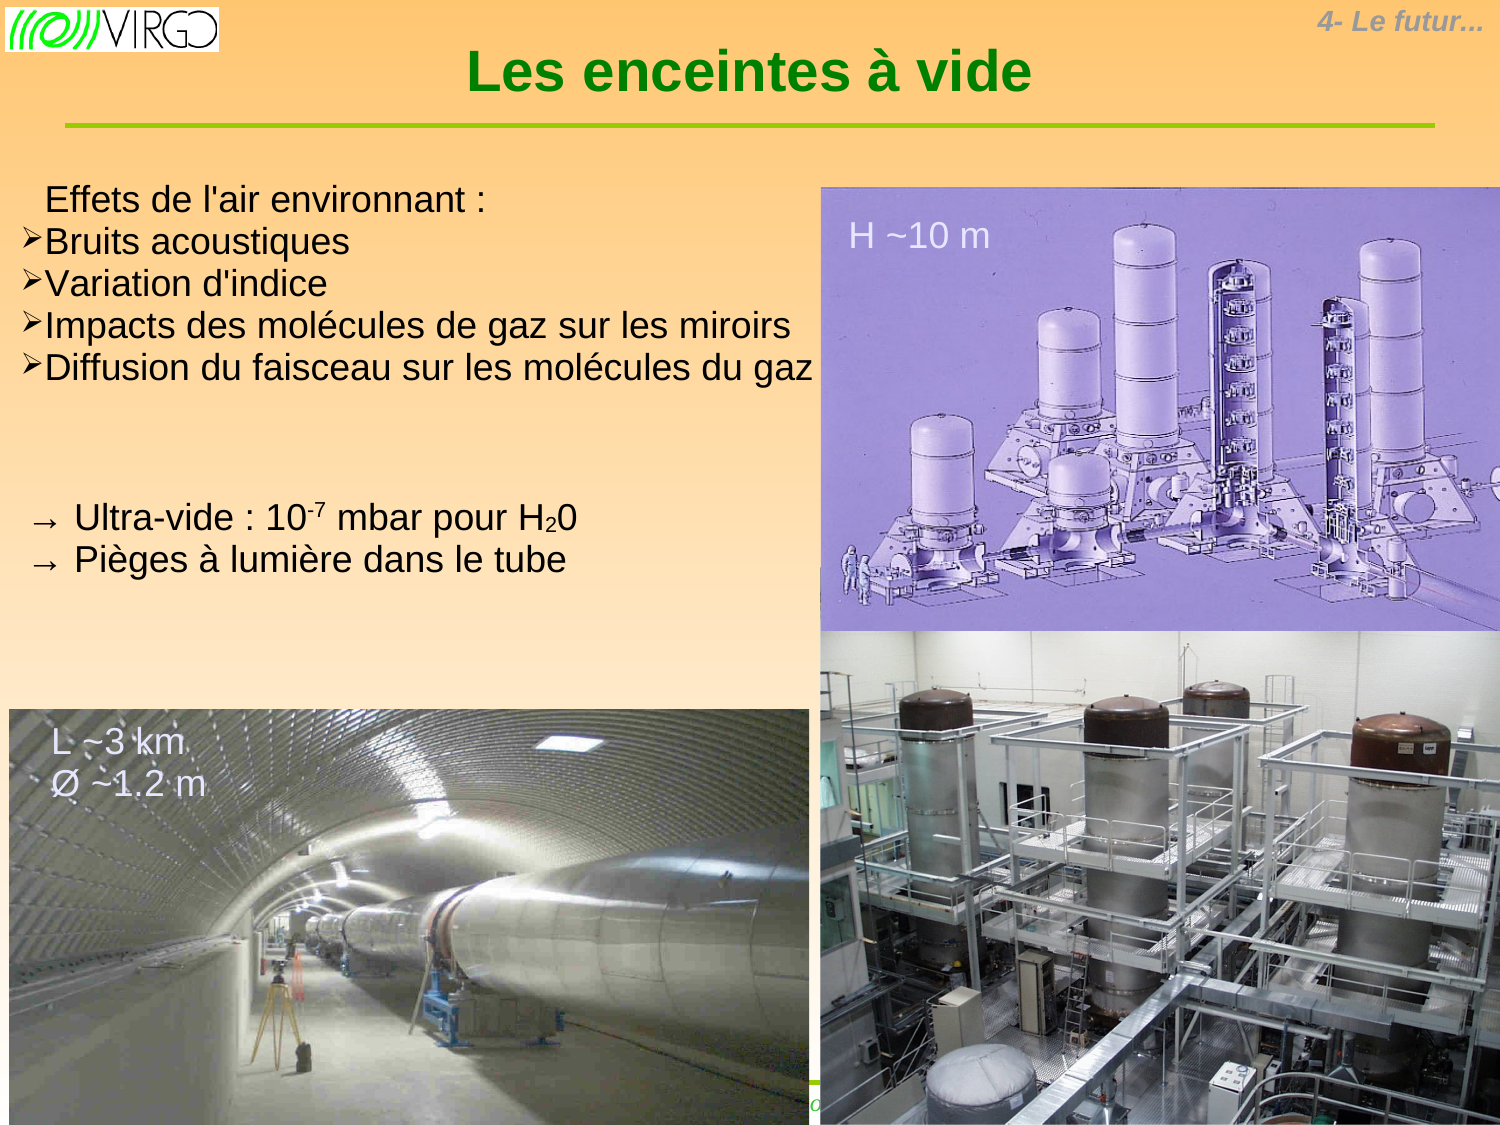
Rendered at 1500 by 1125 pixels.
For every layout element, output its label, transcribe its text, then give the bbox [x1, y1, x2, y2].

text_box H ~10 m [833, 206, 1006, 264]
text_box 4- Le futur... [1048, 0, 1500, 46]
text_box L ~3 km Ø ~1.2 m [36, 713, 222, 813]
title Les enceintes à vide [75, 0, 1426, 143]
text_box Effets de l'air environnant : Bruits acoustiques Variation d'indice Impacts des molécules de gaz sur les miroirs Diffusion du faisceau sur les molécules du gaz [5, 171, 829, 397]
text_box → Ultra-vide : 10-7 mbar pour H20 → Pièges à lumière dans le tube [11, 446, 593, 602]
picture [9, 709, 810, 1125]
picture [820, 187, 1500, 1125]
picture [5, 7, 75, 52]
